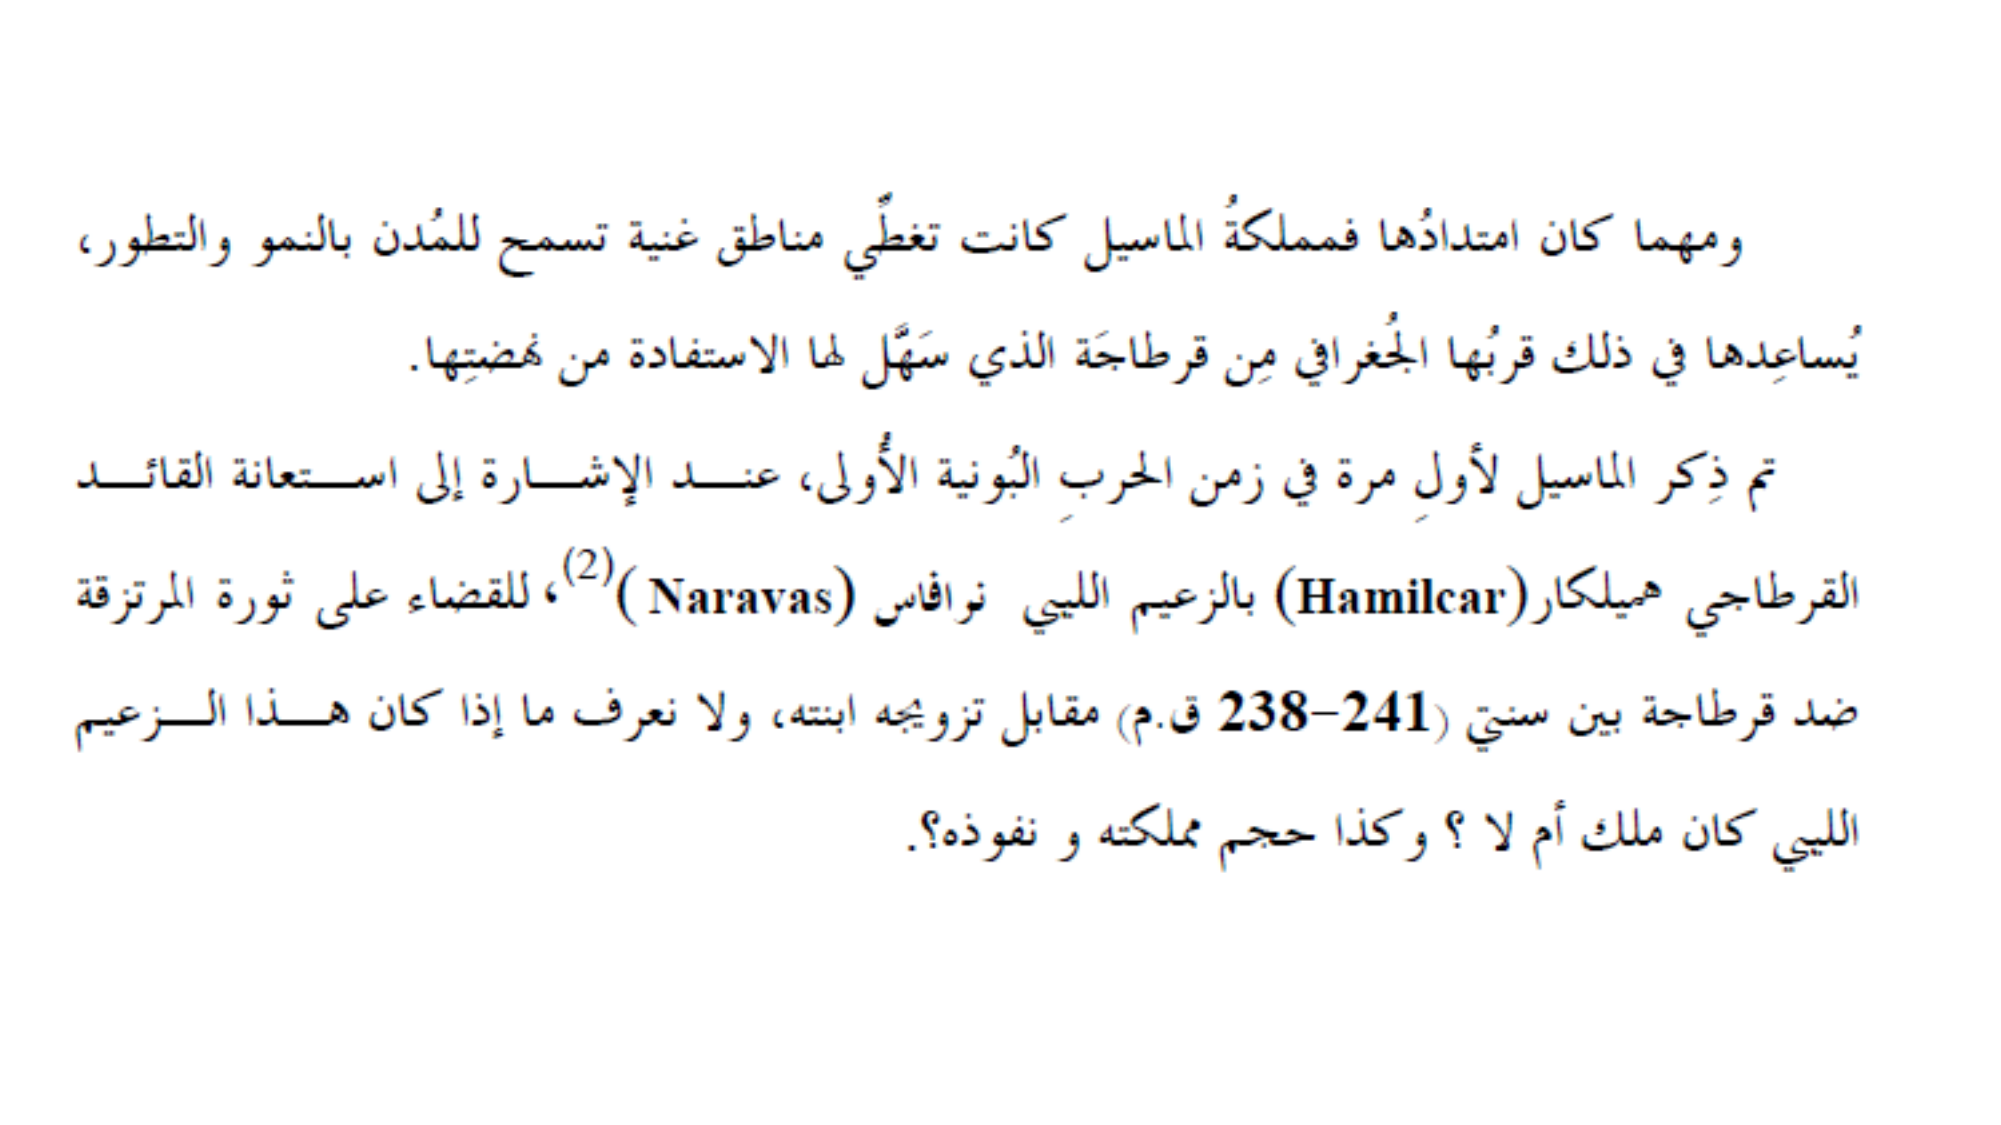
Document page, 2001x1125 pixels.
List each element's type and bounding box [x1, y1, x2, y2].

picture [36, 182, 1906, 943]
